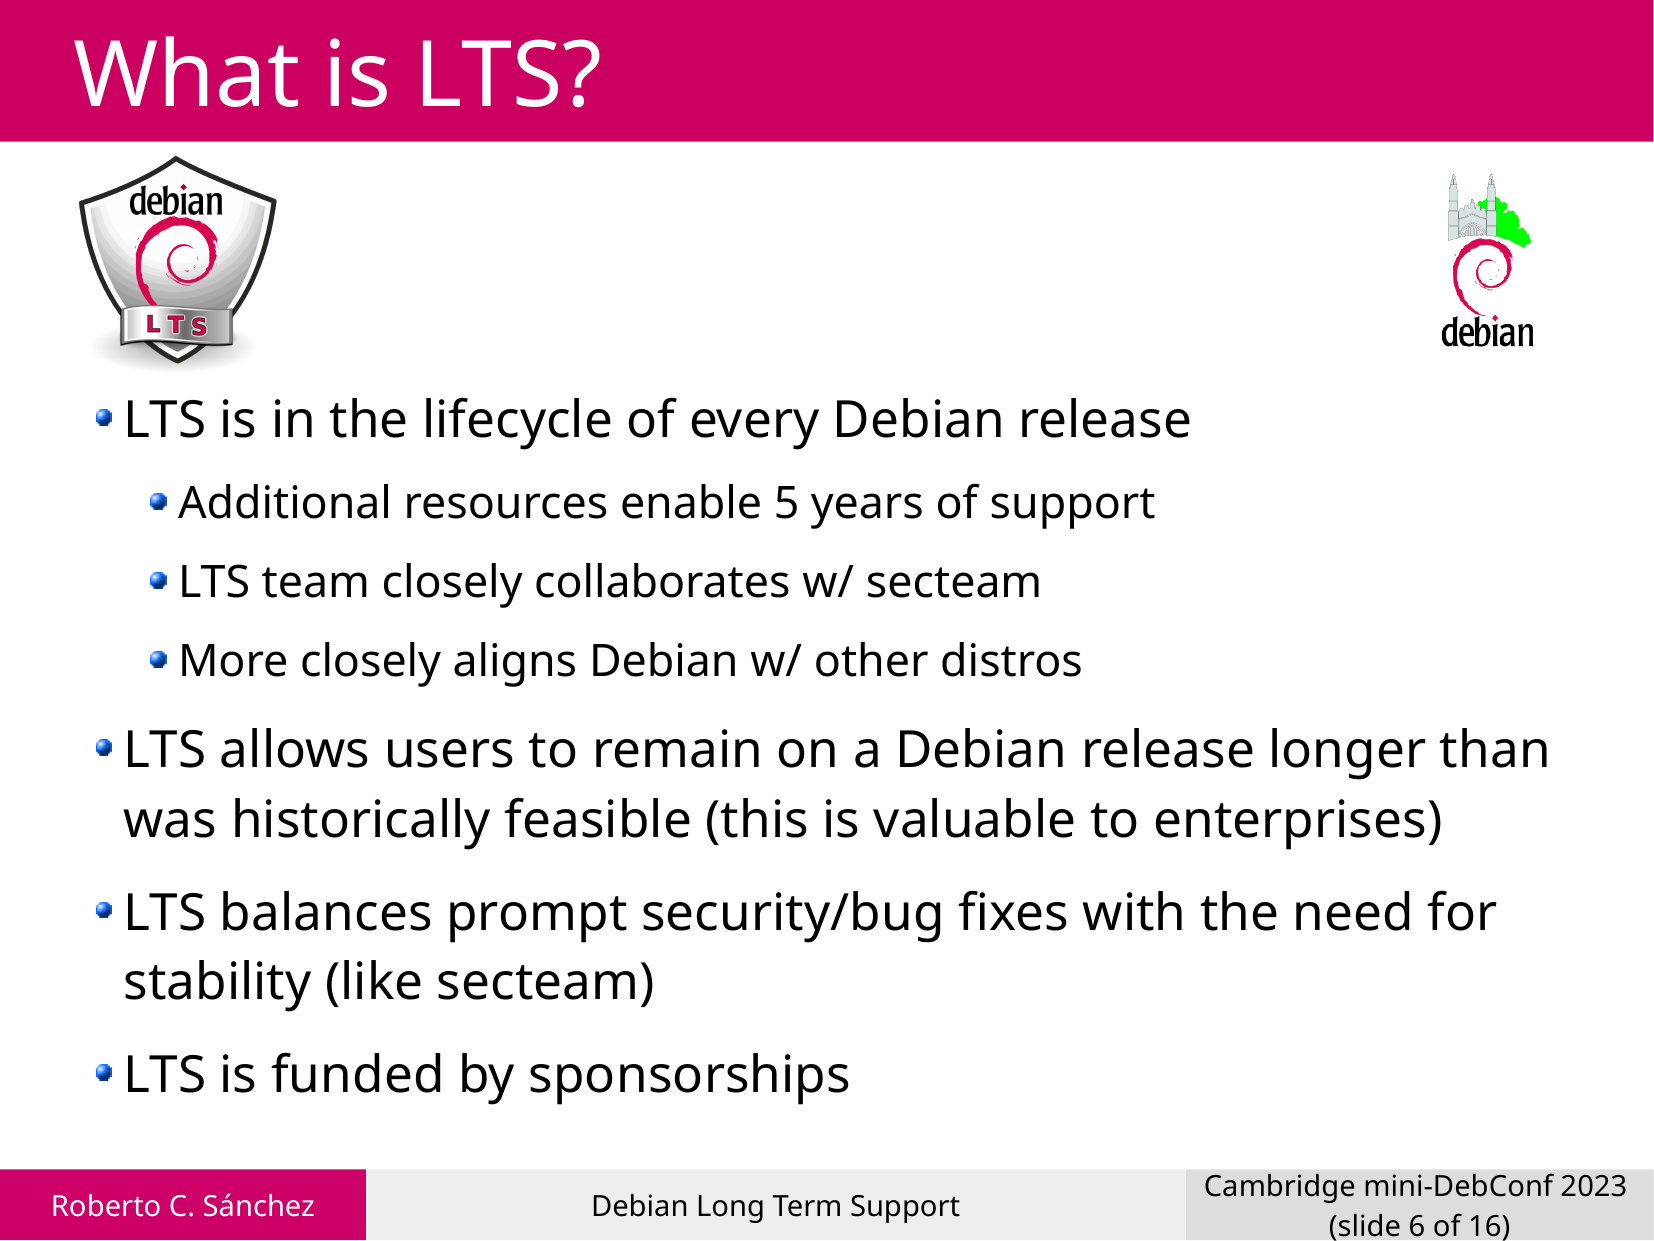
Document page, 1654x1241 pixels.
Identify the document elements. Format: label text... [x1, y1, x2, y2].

list LTS is in the lifecycle of every Debian release Additional resources enable 5 years of support LTS team closely collaborates w/ secteam More closely aligns Debian w/ other distros LTS allows users to remain on a Debian release longer than was historically feasible (this is valuable to enterprises) LTS balances prompt security/bug fixes with the need for stability (like secteam) LTS is funded by sponsorships [82, 290, 1571, 1159]
picture [1405, 165, 1562, 290]
title What is LTS? [0, 0, 1654, 142]
picture [59, 142, 296, 378]
